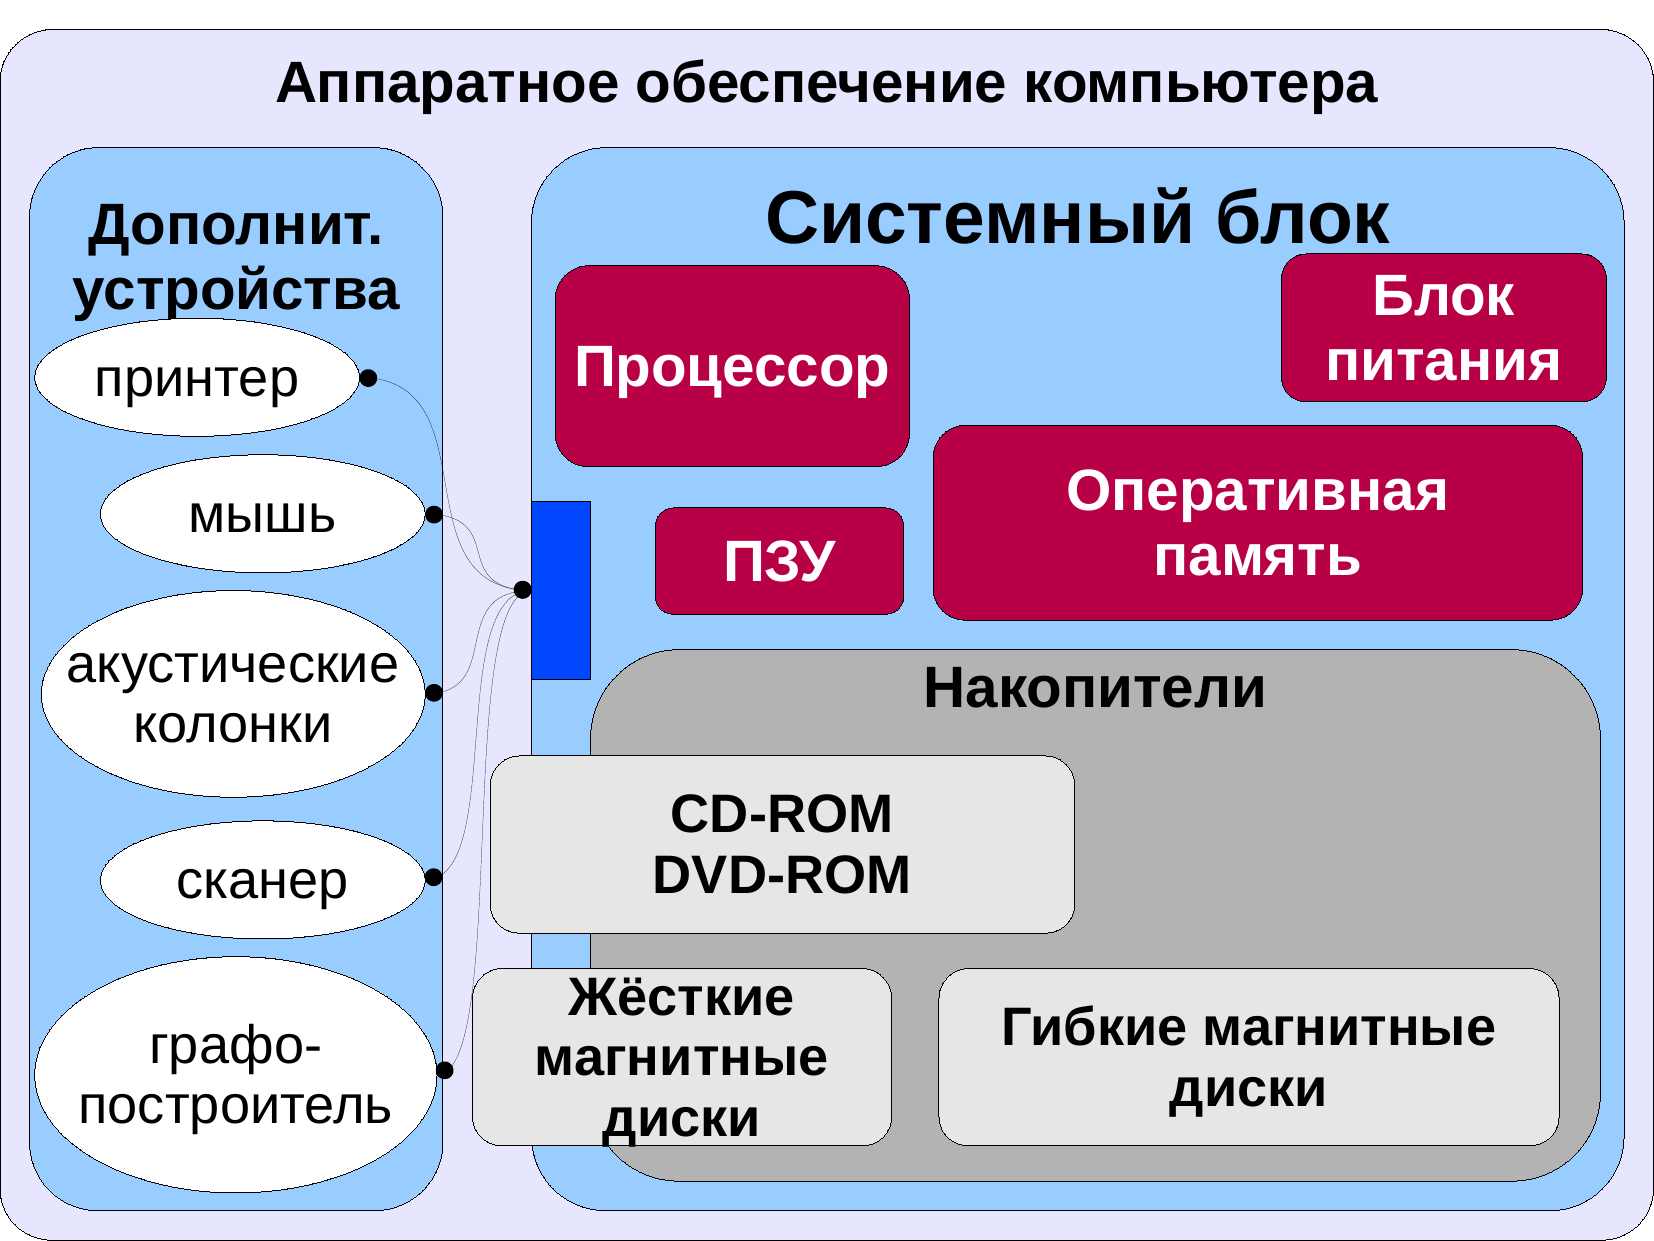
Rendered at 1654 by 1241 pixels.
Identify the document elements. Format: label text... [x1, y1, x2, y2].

text_box акустические колонки [41, 590, 426, 798]
text_box Системный блок [531, 147, 1625, 1211]
text_box графо- построитель [34, 956, 437, 1193]
text_box CD-ROM DVD-ROM [490, 755, 1075, 934]
text_box принтер [34, 318, 360, 437]
text_box Накопители [590, 649, 1601, 1182]
text_box ПЗУ [655, 507, 904, 615]
text_box Аппаратное обеспечение компьютера [0, 29, 1654, 1241]
text_box Системный блок [531, 934, 590, 968]
text_box Оперативная память [933, 425, 1583, 621]
text_box [531, 501, 591, 680]
text_box Жёсткие магнитные диски [472, 968, 892, 1146]
text_box Дополнит. устройства [29, 147, 443, 1211]
text_box Гибкие магнитные диски [938, 968, 1560, 1146]
text_box Блок питания [1281, 253, 1607, 402]
text_box мышь [100, 454, 425, 573]
text_box Процессор [555, 265, 910, 467]
text_box сканер [100, 820, 426, 939]
